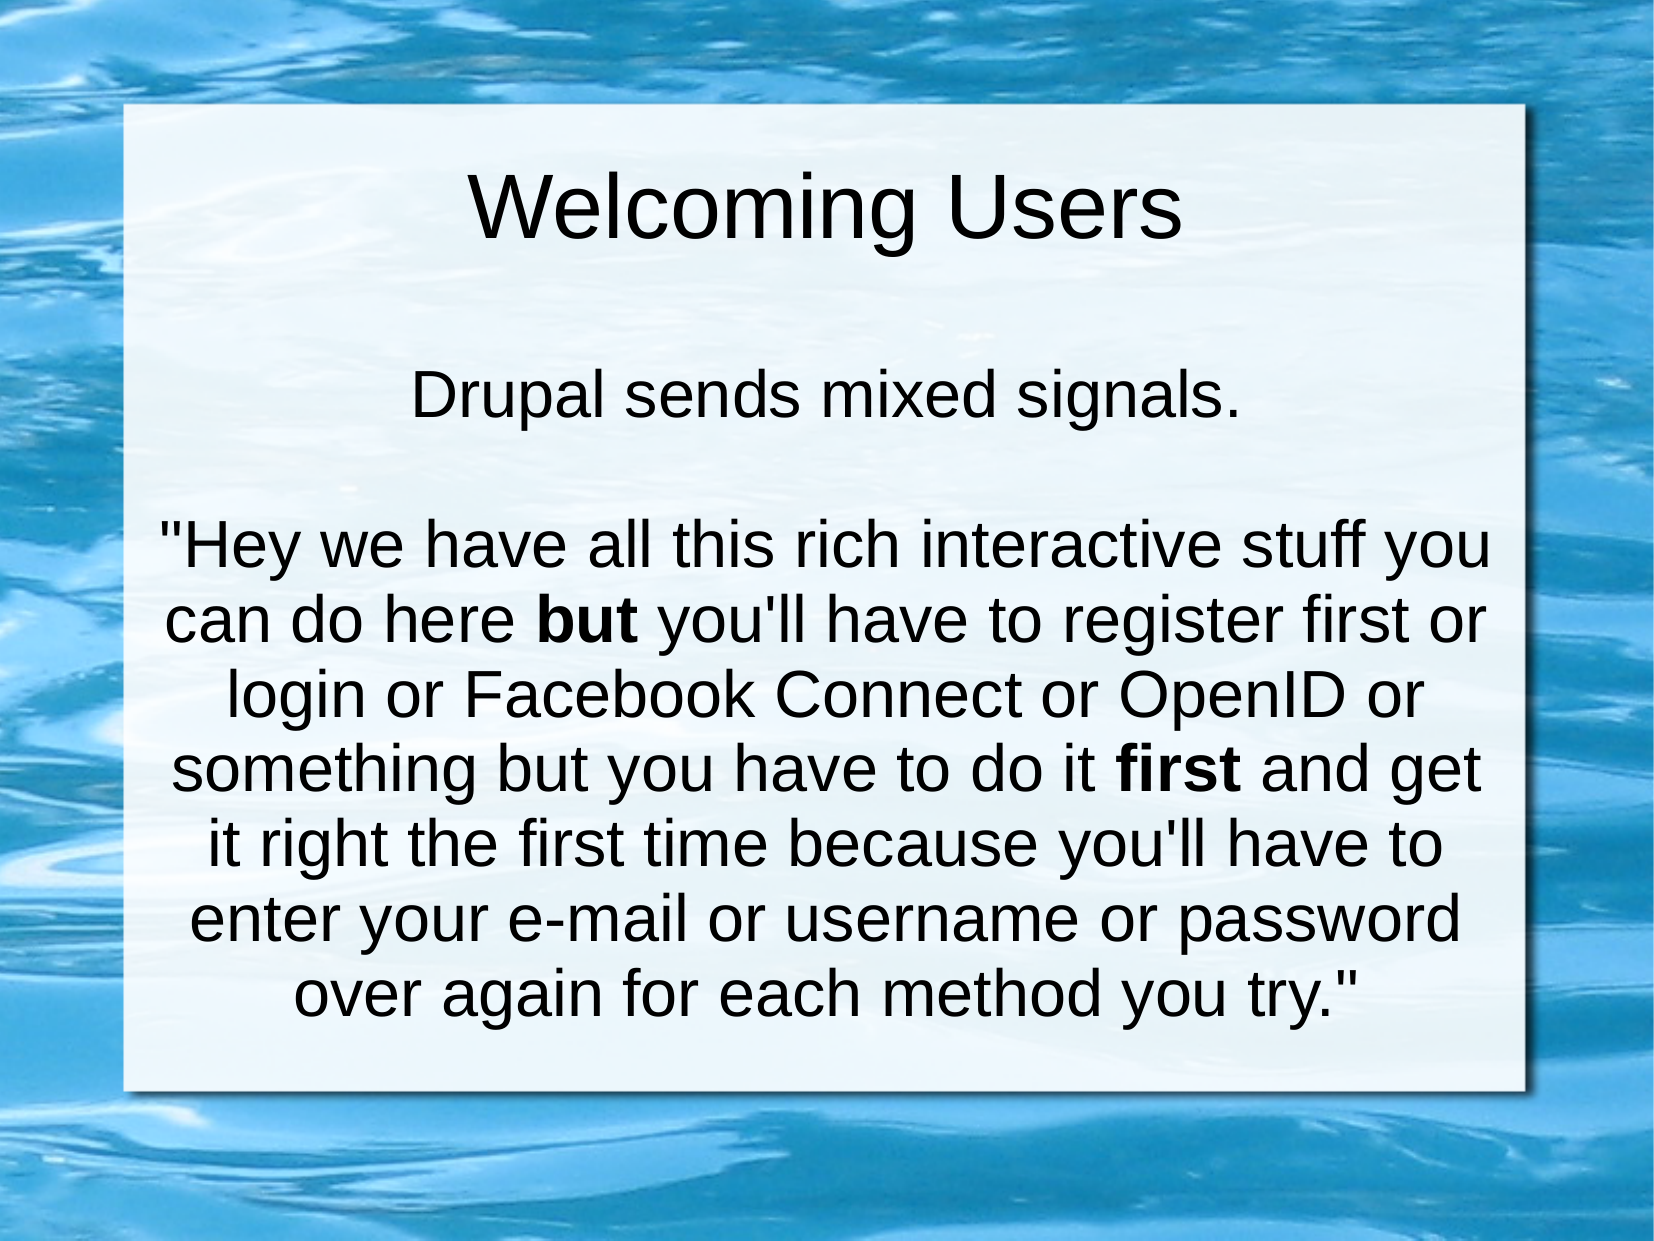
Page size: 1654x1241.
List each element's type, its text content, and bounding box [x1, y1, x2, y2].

subtitle Drupal sends mixed signals. "Hey we have all this rich interactive stuff you can do here but you'll have to register first or login or Facebook Connect or OpenID or something but you have to do it first and get it right the first time because you'll have to enter your e-mail or username or password over again for each method you try." [147, 332, 1506, 1056]
picture [0, 0, 1654, 1241]
title Welcoming Users [147, 118, 1506, 296]
